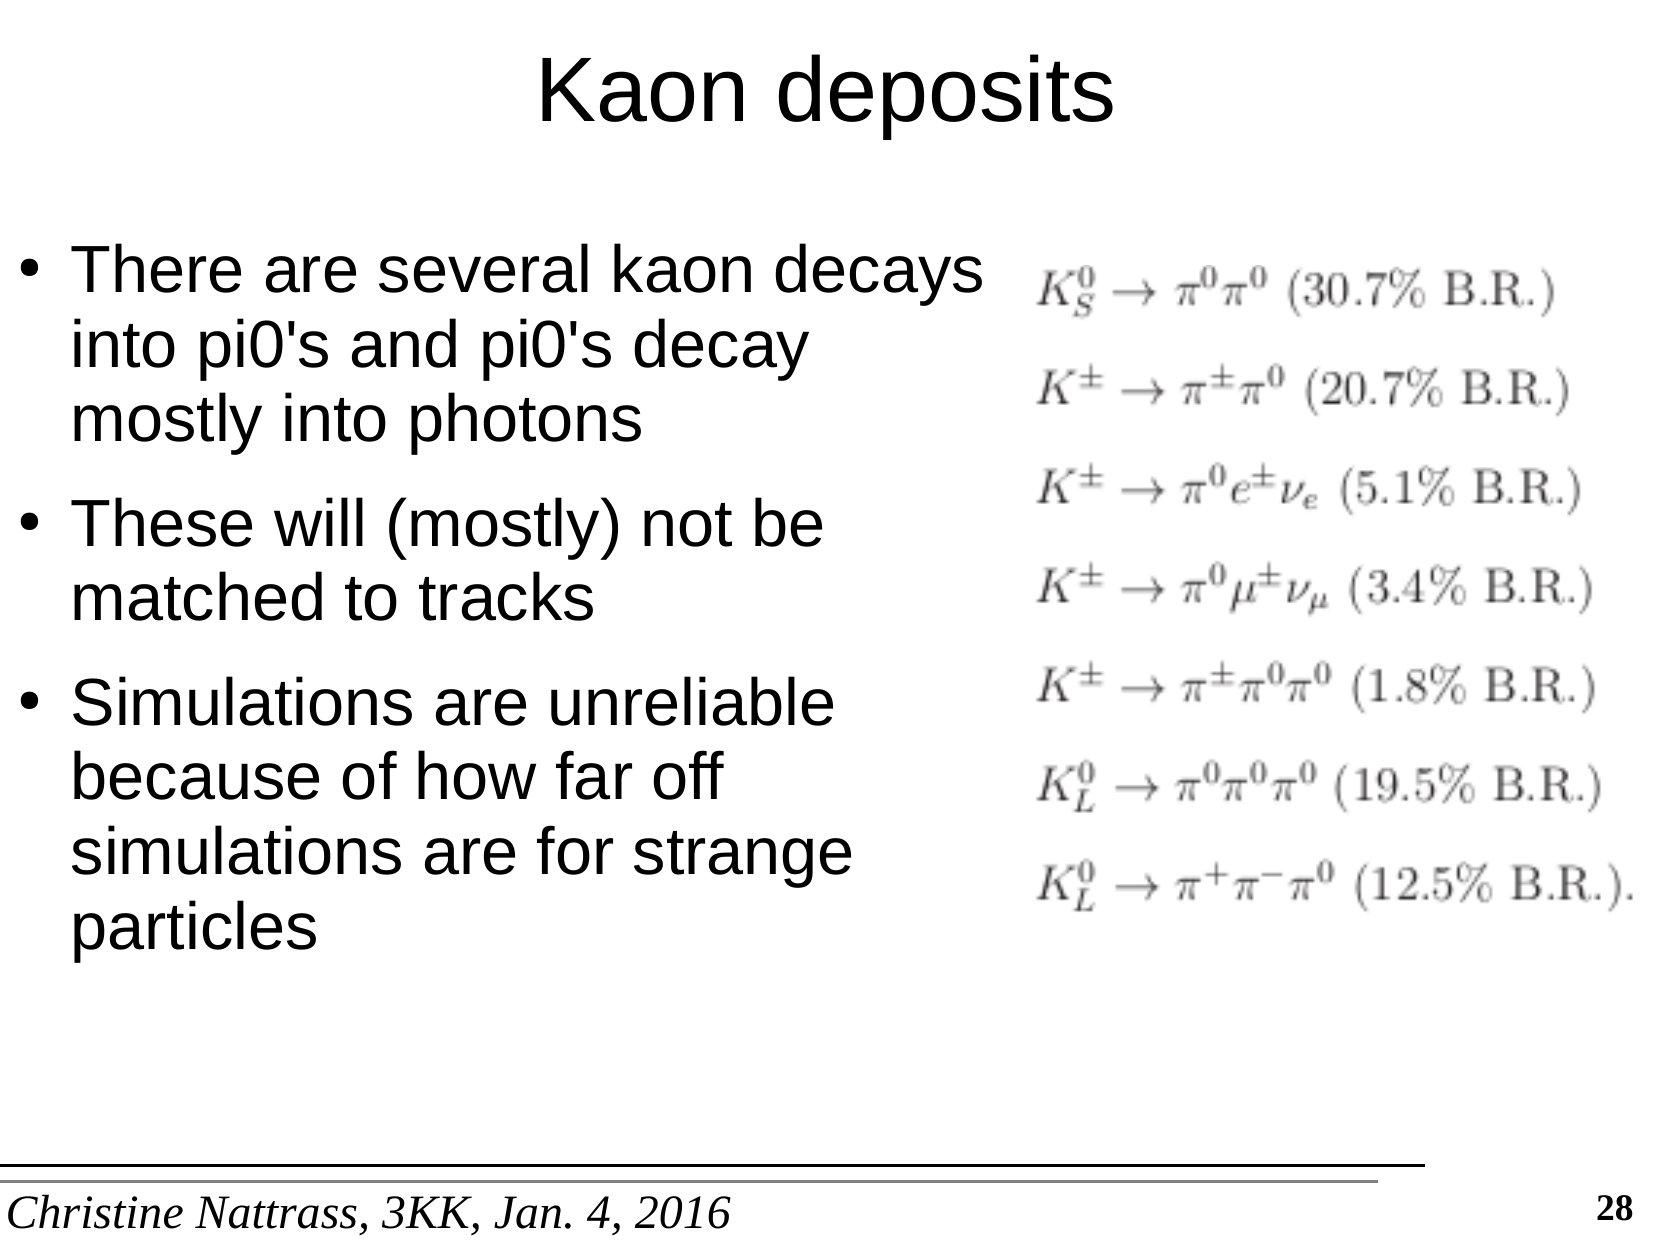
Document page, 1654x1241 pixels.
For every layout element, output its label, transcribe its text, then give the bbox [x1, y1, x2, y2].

picture [1035, 265, 1636, 916]
title Kaon deposits [82, 31, 1571, 148]
list There are several kaon decays into pi0's and pi0's decay mostly into photons These will (mostly) not be matched to tracks Simulations are unreliable because of how far off simulations are for strange particles [0, 231, 1021, 1147]
